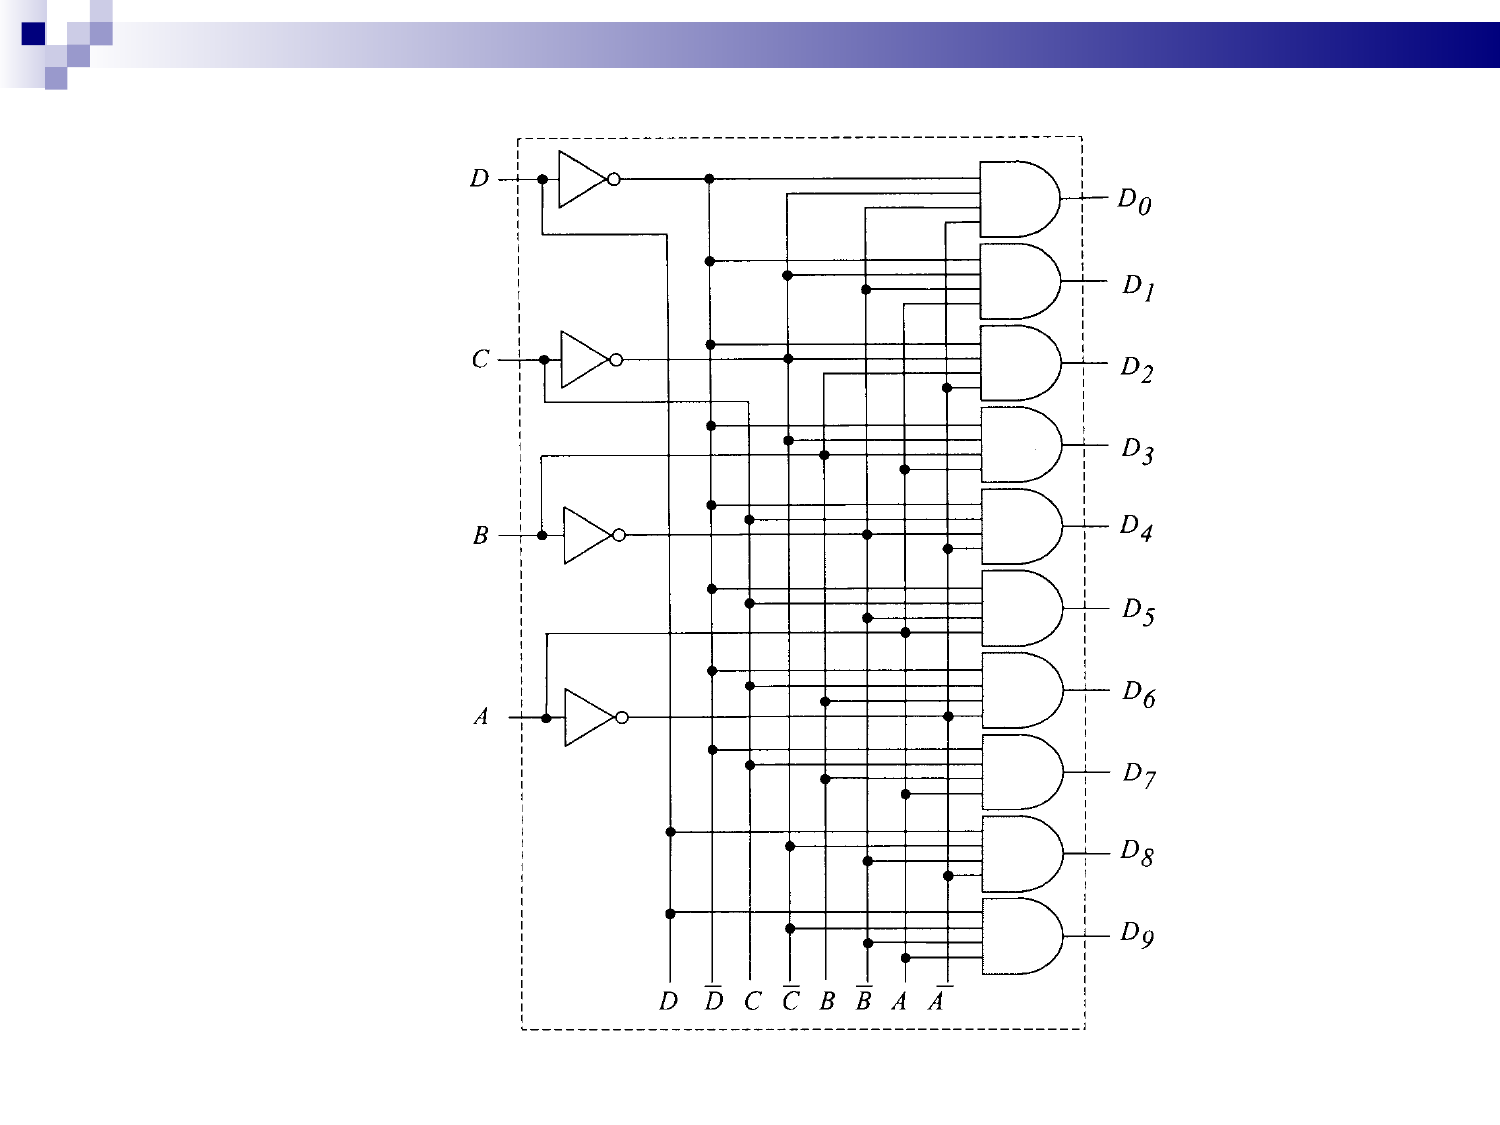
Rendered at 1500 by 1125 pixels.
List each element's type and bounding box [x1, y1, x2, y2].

picture [466, 125, 1165, 1042]
